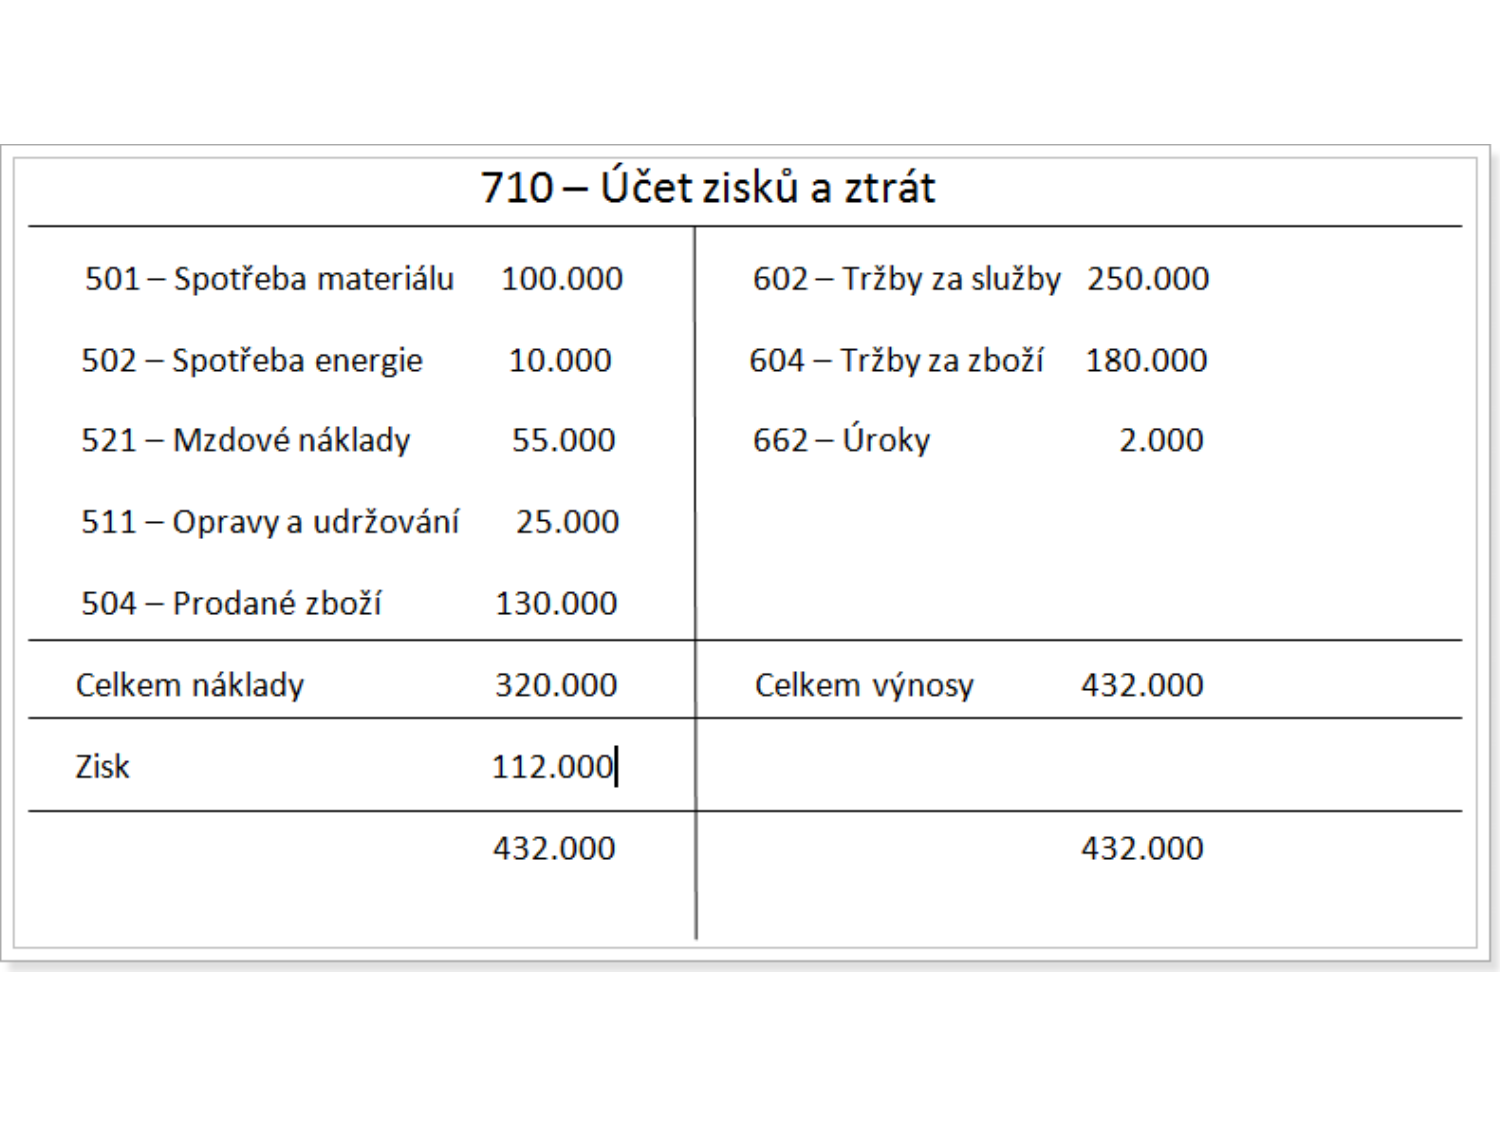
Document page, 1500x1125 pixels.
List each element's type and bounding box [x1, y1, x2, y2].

picture [0, 144, 1500, 972]
